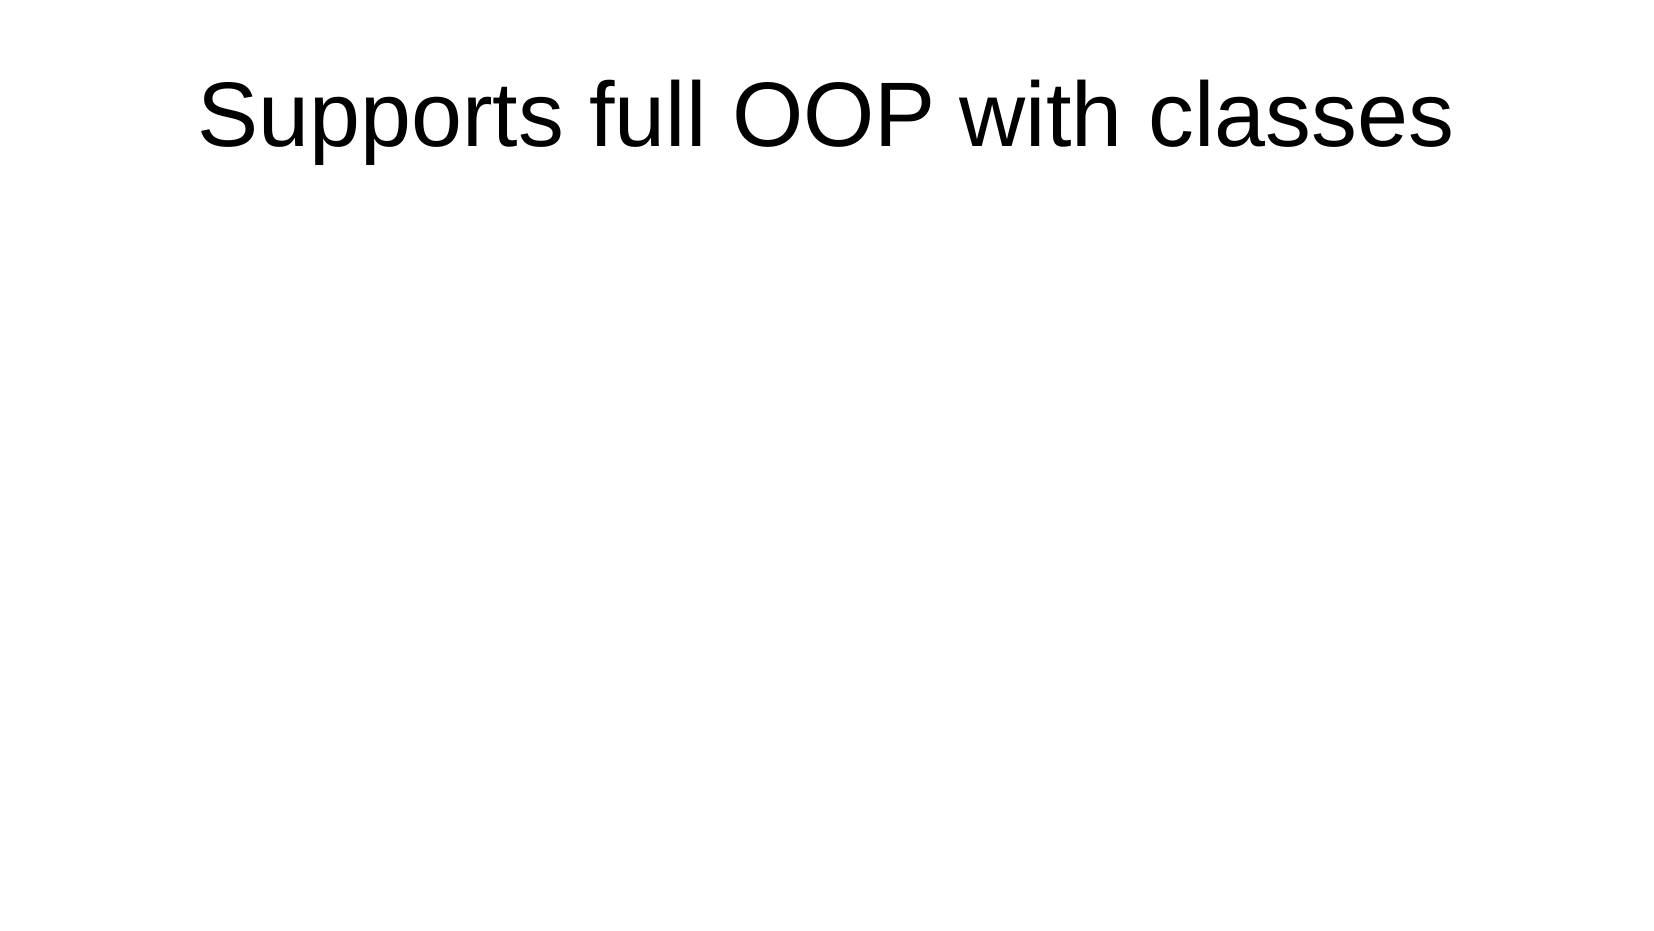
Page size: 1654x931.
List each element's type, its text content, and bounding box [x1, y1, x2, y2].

title Supports full OOP with classes [82, 37, 1571, 193]
